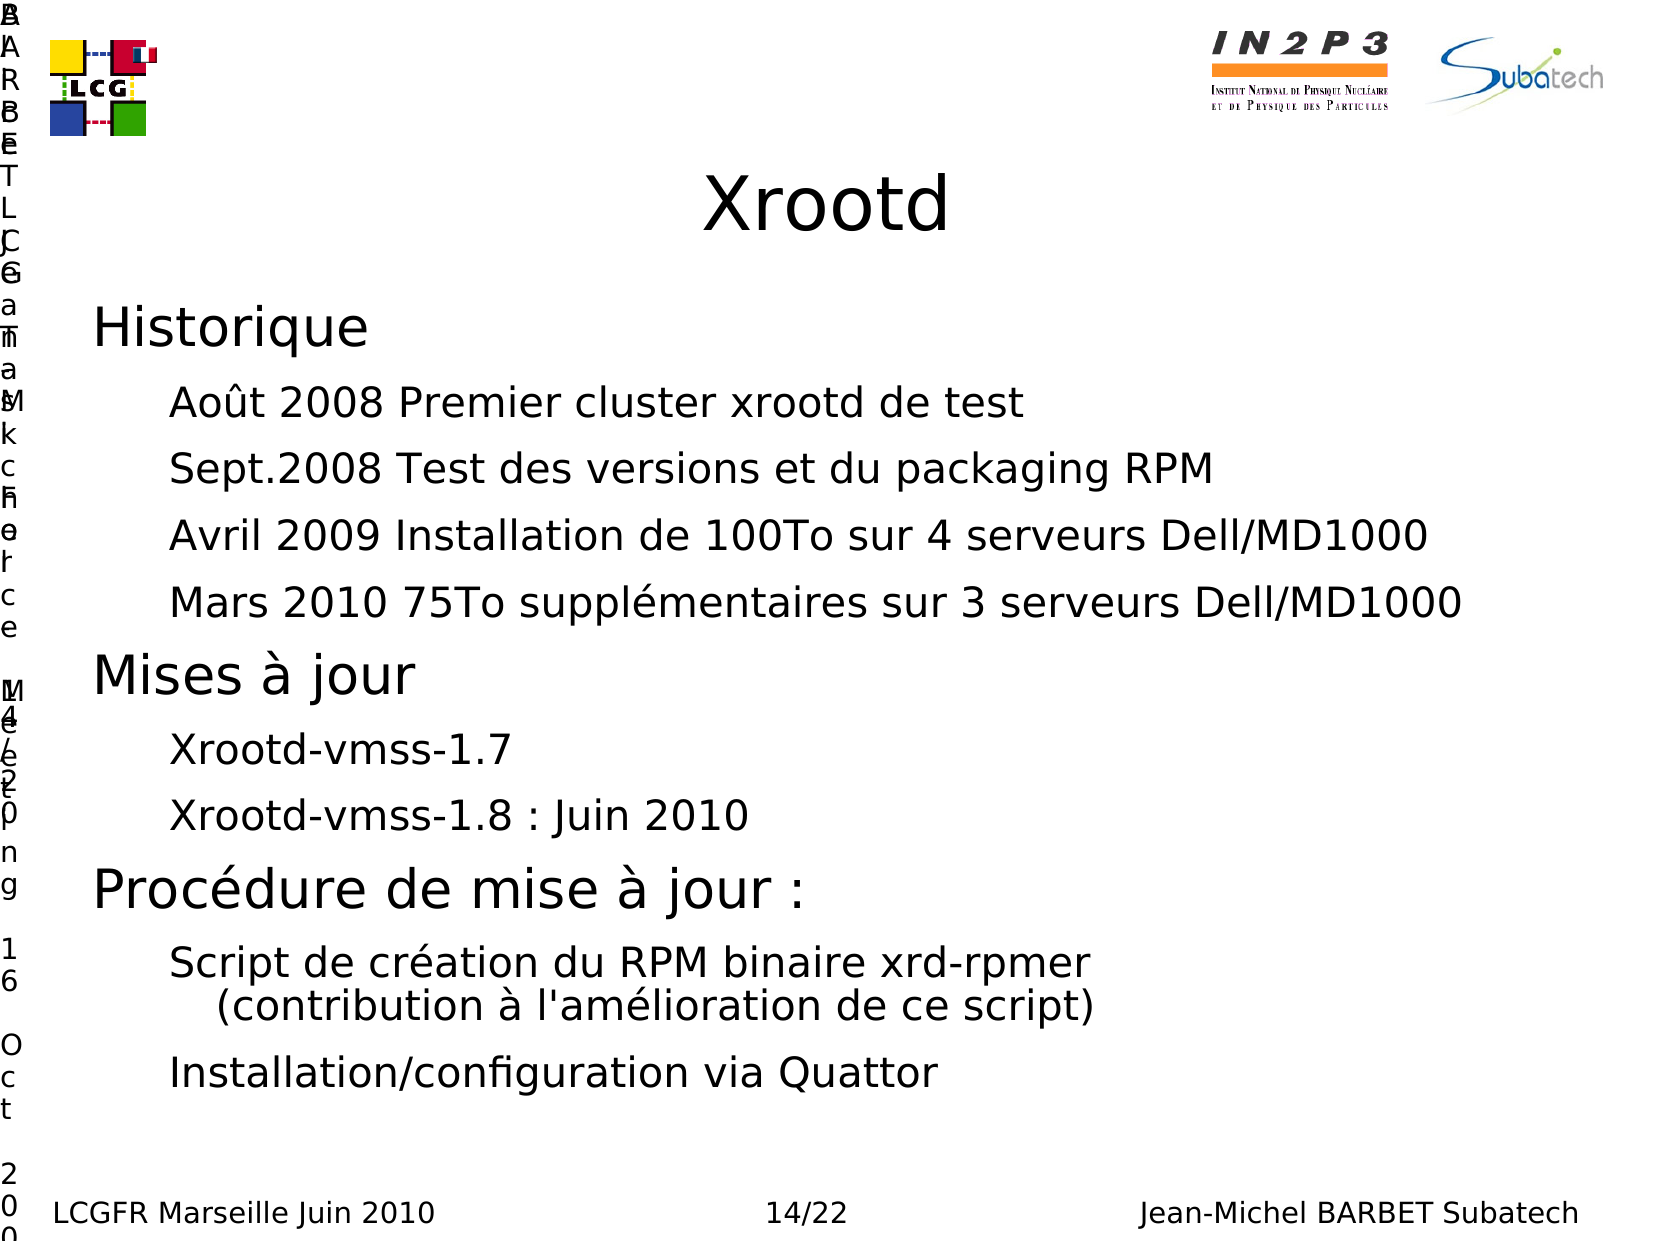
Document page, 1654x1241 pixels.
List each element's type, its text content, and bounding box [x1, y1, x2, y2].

picture [50, 40, 159, 136]
list Historique Août 2008 Premier cluster xrootd de test Sept.2008 Test des versions et du packaging RPM Avril 2009 Installation de 100To sur 4 serveurs Dell/MD1000 Mars 2010 75To supplémentaires sur 3 serveurs Dell/MD1000 Mises à jour Xrootd-vmss-1.7 Xrootd-vmss-1.8 : Juin 2010 Procédure de mise à jour : Script de création du RPM binaire xrd-rpmer (contribution à l'amélioration de ce script) Installation/configuration via Quattor [75, 300, 1576, 1126]
title Xrootd [121, 110, 1534, 300]
picture [1210, 21, 1388, 110]
picture [1425, 37, 1603, 116]
